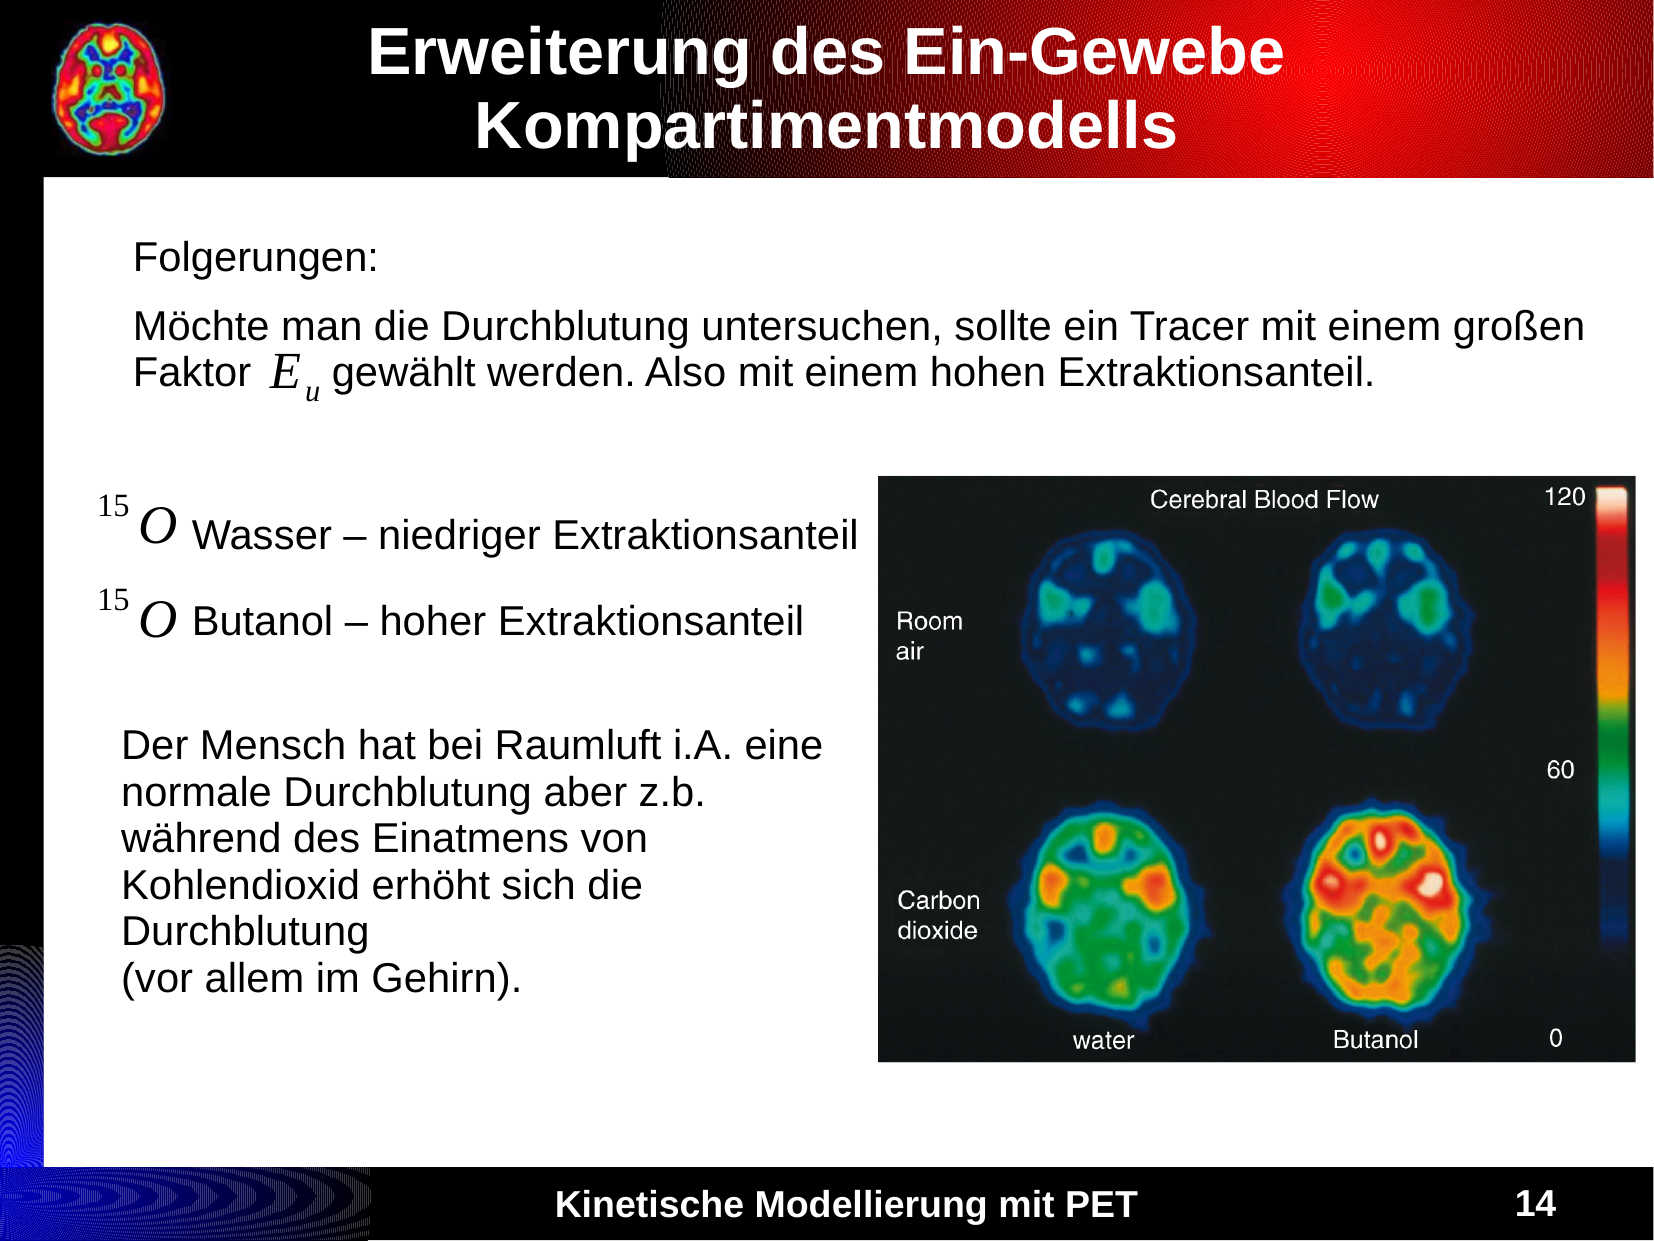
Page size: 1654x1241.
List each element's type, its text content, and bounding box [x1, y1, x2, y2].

text_box Wasser – niedriger Extraktionsanteil [177, 504, 886, 566]
chart [80, 485, 189, 556]
text_box [1539, 0, 1654, 178]
text_box Möchte man die Durchblutung untersuchen, sollte ein Tracer mit einem großen Faktor gewählt werden. Also mit einem hohen Extraktionsanteil. [118, 295, 1625, 404]
text_box Butanol – hoher Extraktionsanteil [177, 590, 827, 653]
chart [80, 579, 189, 650]
text_box Folgerungen: [118, 226, 1093, 289]
text_box Kinetische Modellierung mit PET [512, 1176, 1182, 1235]
picture [51, 17, 115, 160]
text_box [0, 0, 1654, 1241]
chart [253, 342, 331, 410]
picture [874, 472, 1642, 1066]
text_box Der Mensch hat bei Raumluft i.A. eine normale Durchblutung aber z.b. während des Einatmens von Kohlendioxid erhöht sich die Durchblutung (vor allem im Gehirn). [106, 714, 880, 1011]
text_box 55 [1422, 1175, 1649, 1234]
title Erweiterung des Ein-Gewebe Kompartimentmodells [115, 0, 1539, 178]
